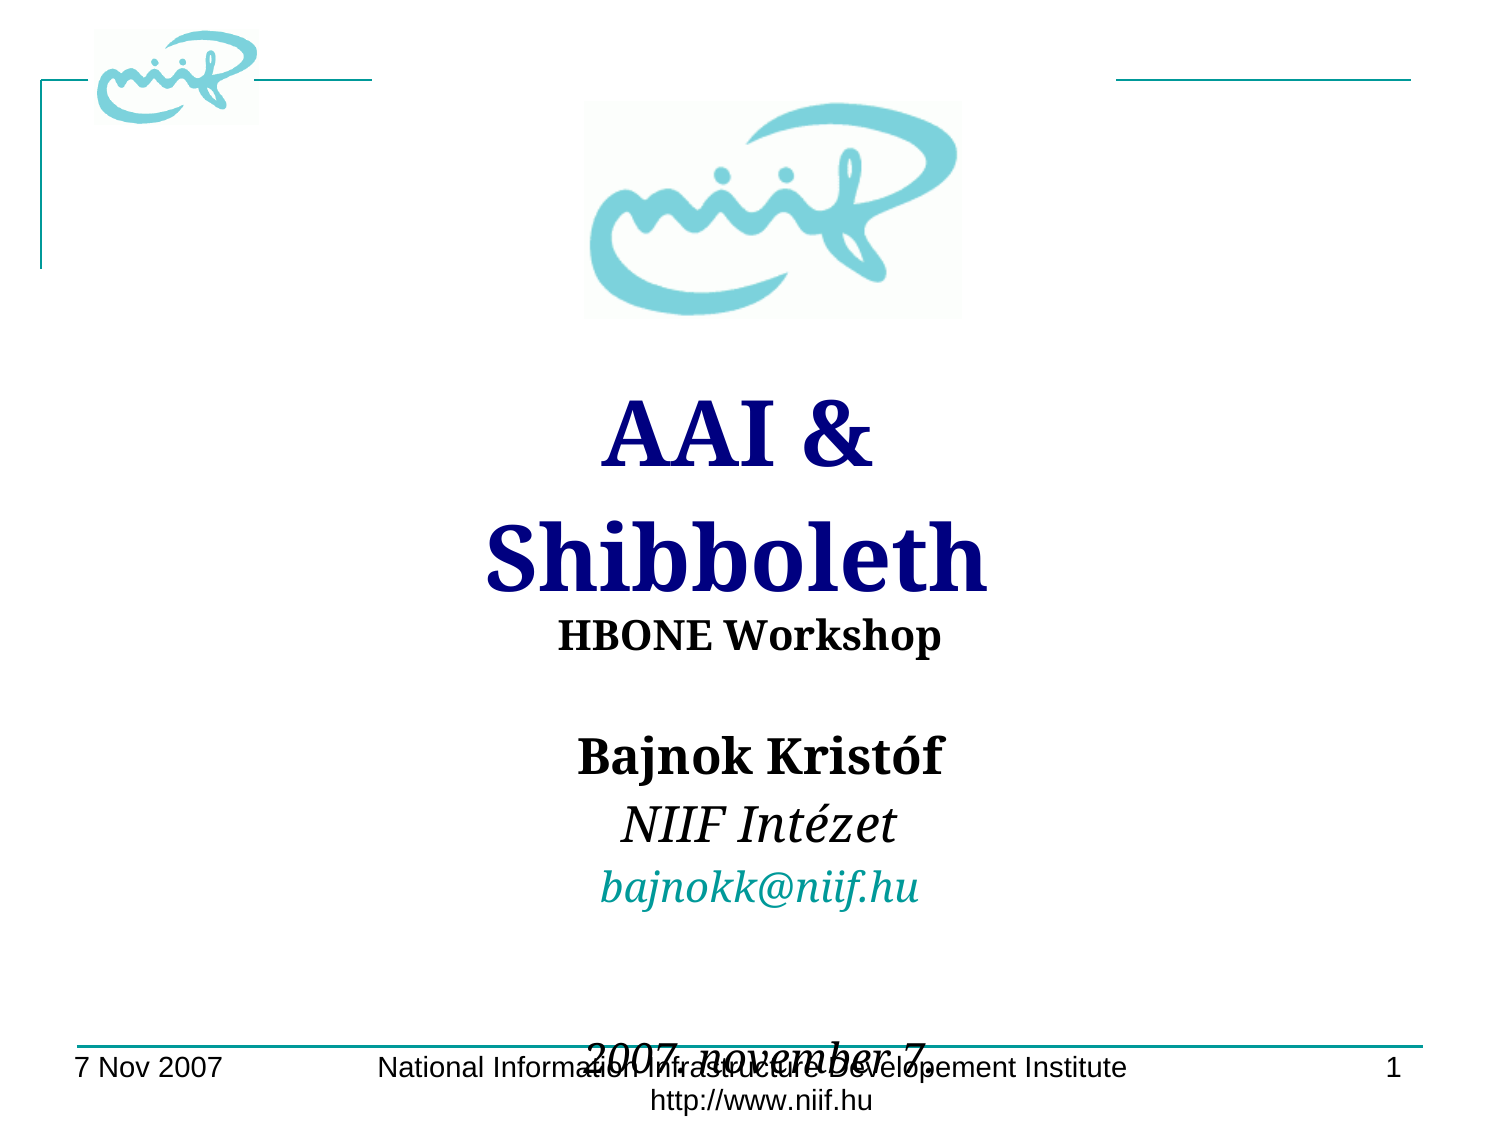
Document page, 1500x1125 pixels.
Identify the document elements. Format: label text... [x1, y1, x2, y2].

text_box Bajnok Kristóf NIIF Intézet bajnokk@niif.hu 2007. november 7. [562, 671, 958, 1094]
text_box HBONE Workshop [0, 597, 1500, 671]
picture [584, 101, 962, 320]
picture [94, 29, 259, 125]
title AAI & Shibboleth [100, 373, 1376, 597]
